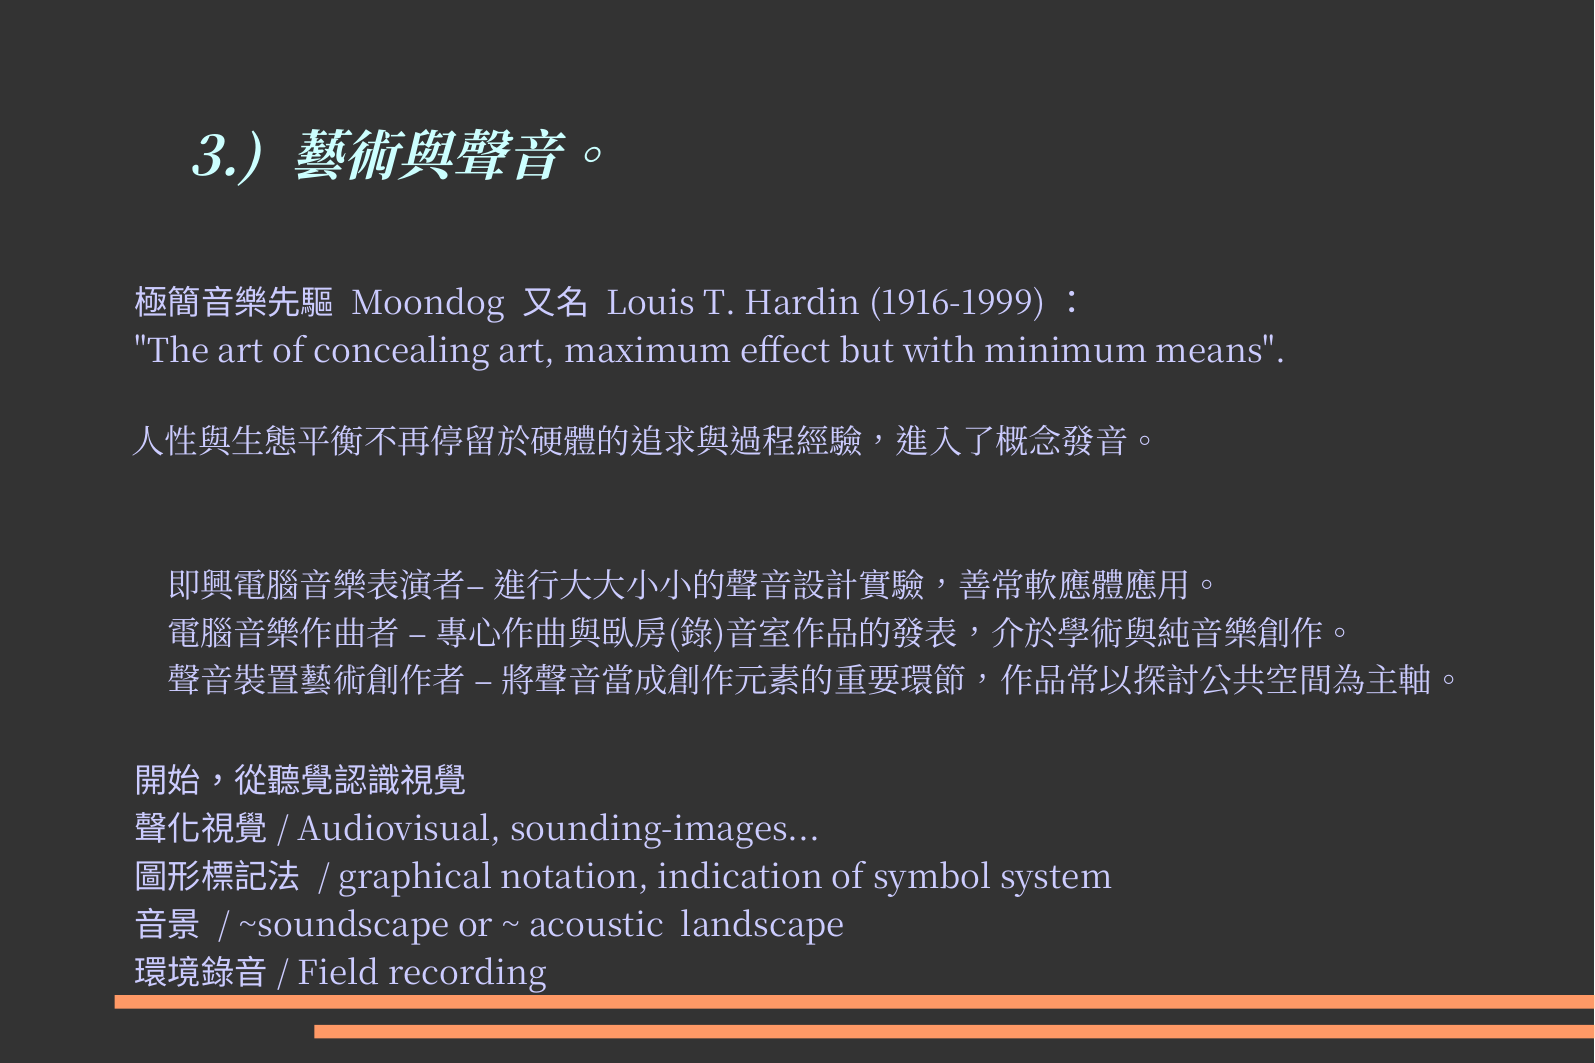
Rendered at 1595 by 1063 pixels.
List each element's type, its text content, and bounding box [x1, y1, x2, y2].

list 極簡音樂先驅 Moondog 又名 Louis T. Hardin (1916-1999)： "The art of concealing art, maximum effect but with minimum means". [117, 276, 1505, 384]
title 3.) 藝術與聲音。 [117, 39, 1479, 218]
text_box 人性與生態平衡不再停留於硬體的追求與過程經驗，進入了概念發音。 即興電腦音樂表演者– 進行大大小小的聲音設計實驗，善常軟應體應用。 電腦音樂作曲者 – 專心作曲與臥房(錄)音室作品的發表，介於學術與純音樂創作。 聲音裝置藝術創作者 – 將聲音當成創作元素的重要環節，作品常以探討公共空間為主軸。 [131, 415, 1554, 644]
list 開始，從聽覺認識視覺 聲化視覺/ Audiovisual, sounding-images... 圖形標記法 / graphical notation, indication of symbol system 音景 / ~soundscape or ~ acoustic landscape 環境錄音/ Field recording [117, 754, 1505, 956]
